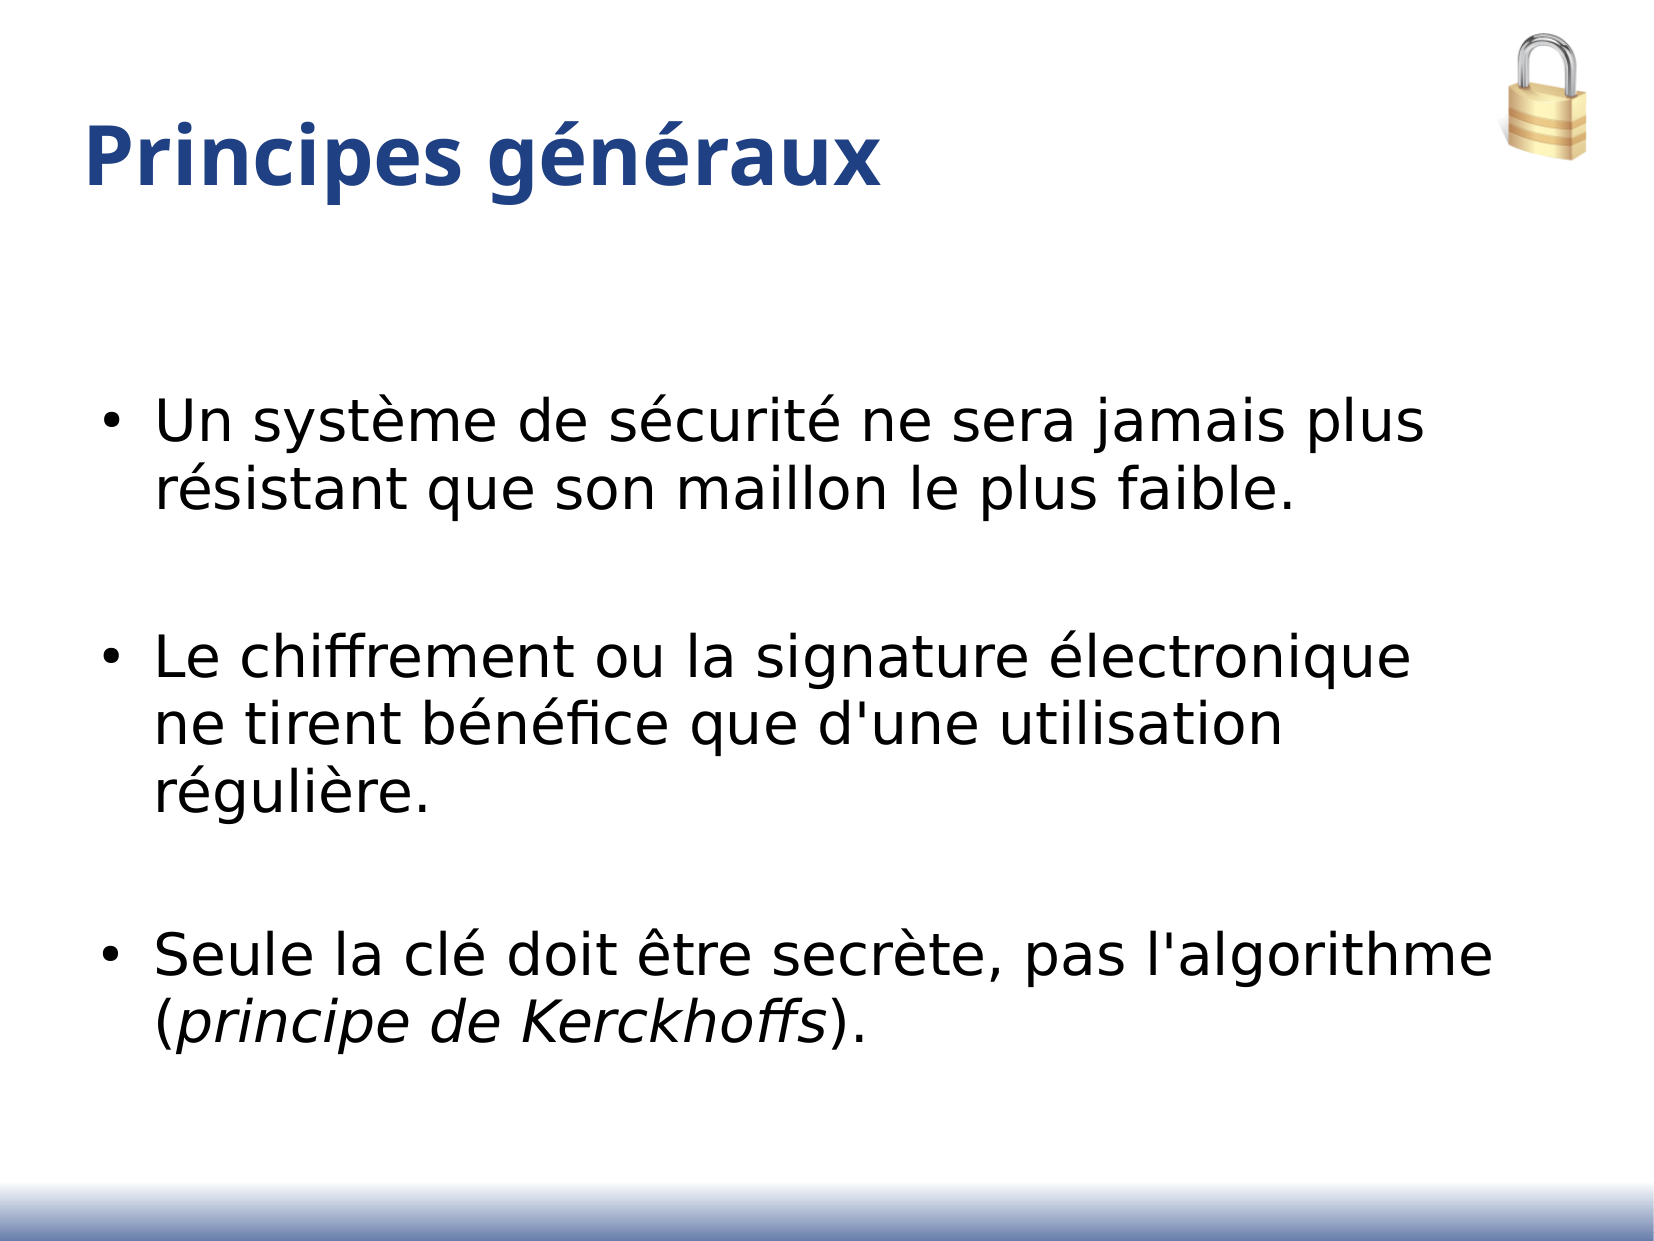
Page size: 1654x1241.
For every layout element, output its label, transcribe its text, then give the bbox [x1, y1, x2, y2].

title Principes généraux [82, 49, 1571, 257]
list Seule la clé doit être secrète, pas l'algorithme (principe de Kerckhoffs). [82, 890, 1571, 1087]
list Le chiffrement ou la signature électronique ne tirent bénéfice que d'une utilisation régulière. [83, 578, 1572, 872]
picture [1476, 29, 1613, 166]
list Un système de sécurité ne sera jamais plus résistant que son maillon le plus faible. [83, 344, 1572, 566]
